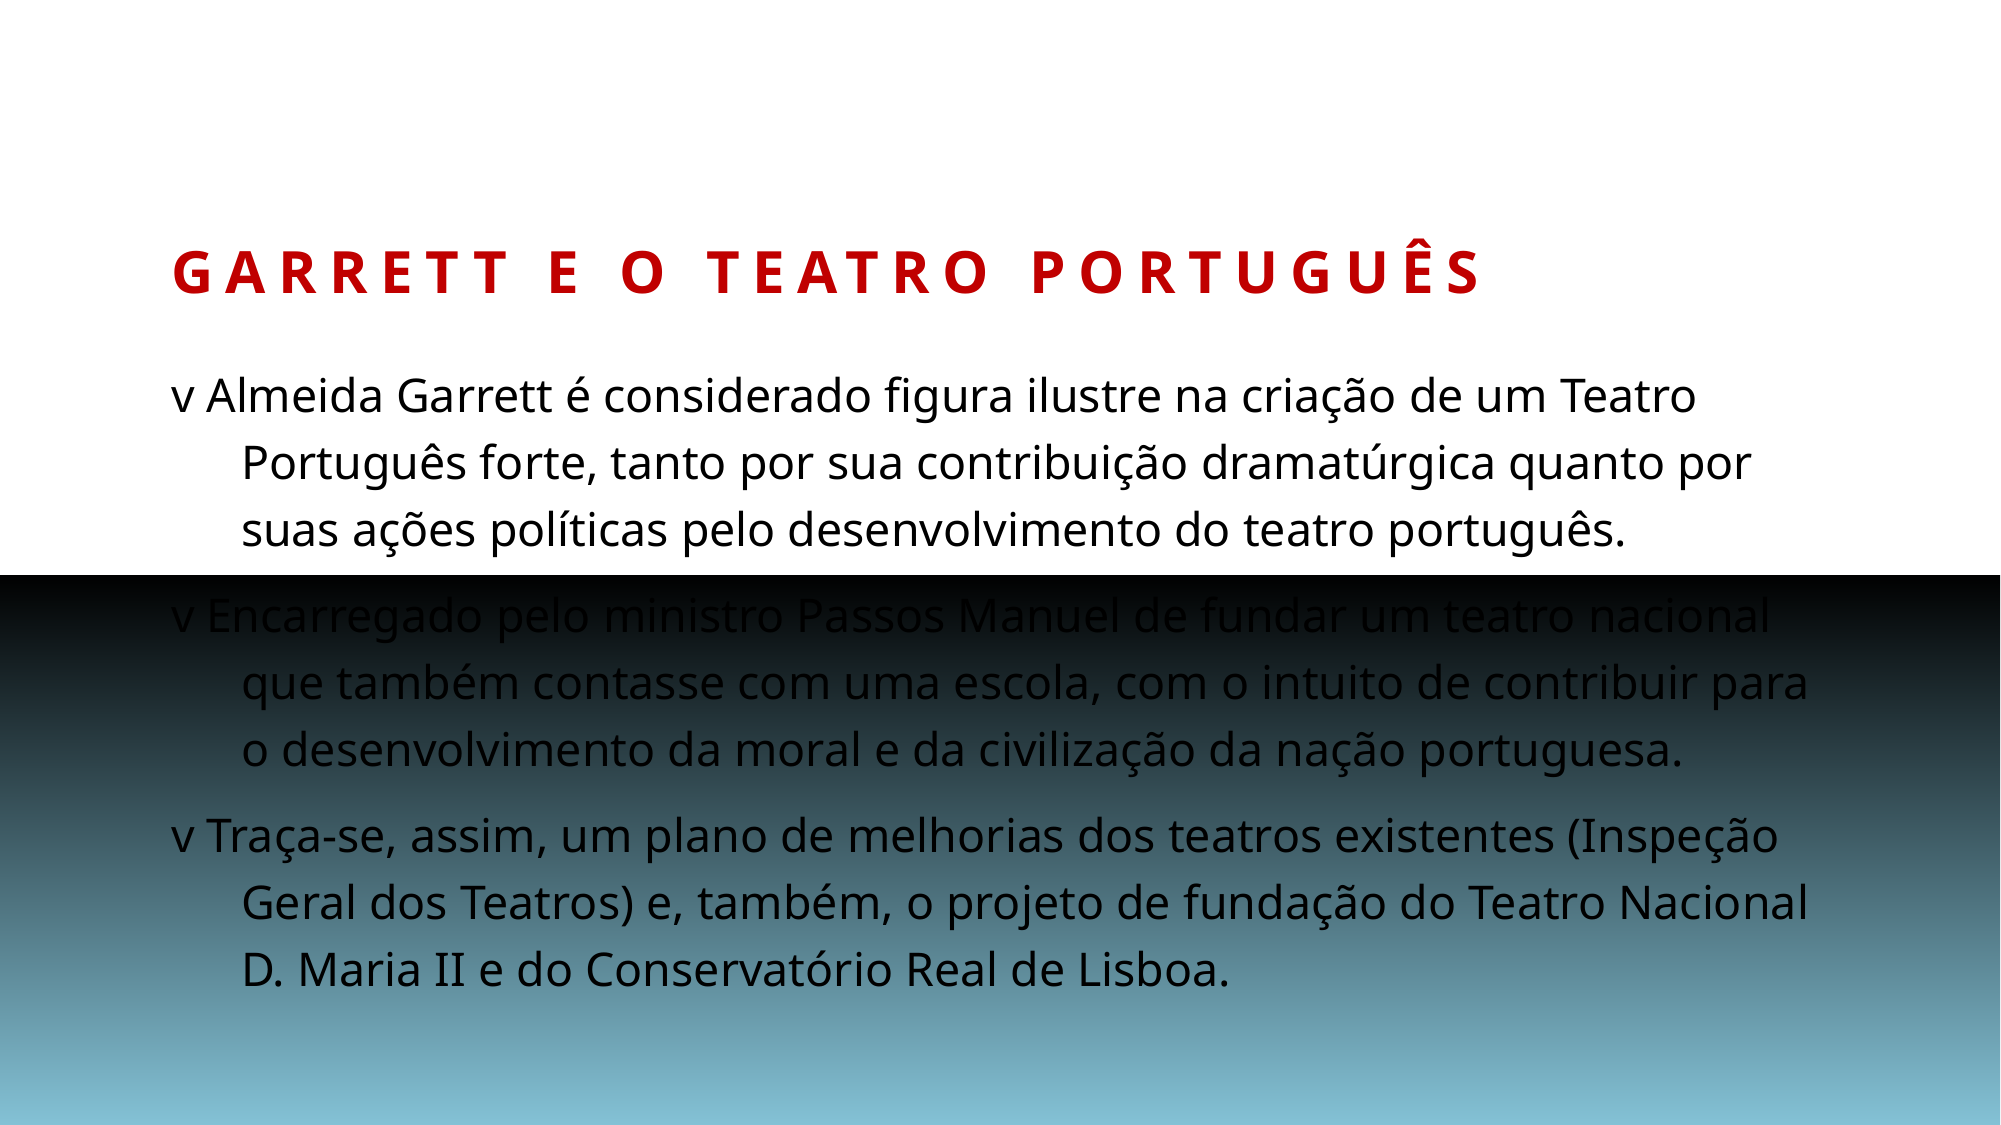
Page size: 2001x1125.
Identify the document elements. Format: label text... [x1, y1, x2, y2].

title Garrett e o Teatro Português [156, 124, 1844, 313]
list Almeida Garrett é considerado figura ilustre na criação de um Teatro Português forte, tanto por sua contribuição dramatúrgica quanto por suas ações políticas pelo desenvolvimento do teatro português. Encarregado pelo ministro Passos Manuel de fundar um teatro nacional que também contasse com uma escola, com o intuito de contribuir para o desenvolvimento da moral e da civilização da nação portuguesa. Traça-se, assim, um plano de melhorias dos teatros existentes (Inspeção Geral dos Teatros) e, também, o projeto de fundação do Teatro Nacional D. Maria II e do Conservatório Real de Lisboa. [156, 347, 1844, 1014]
